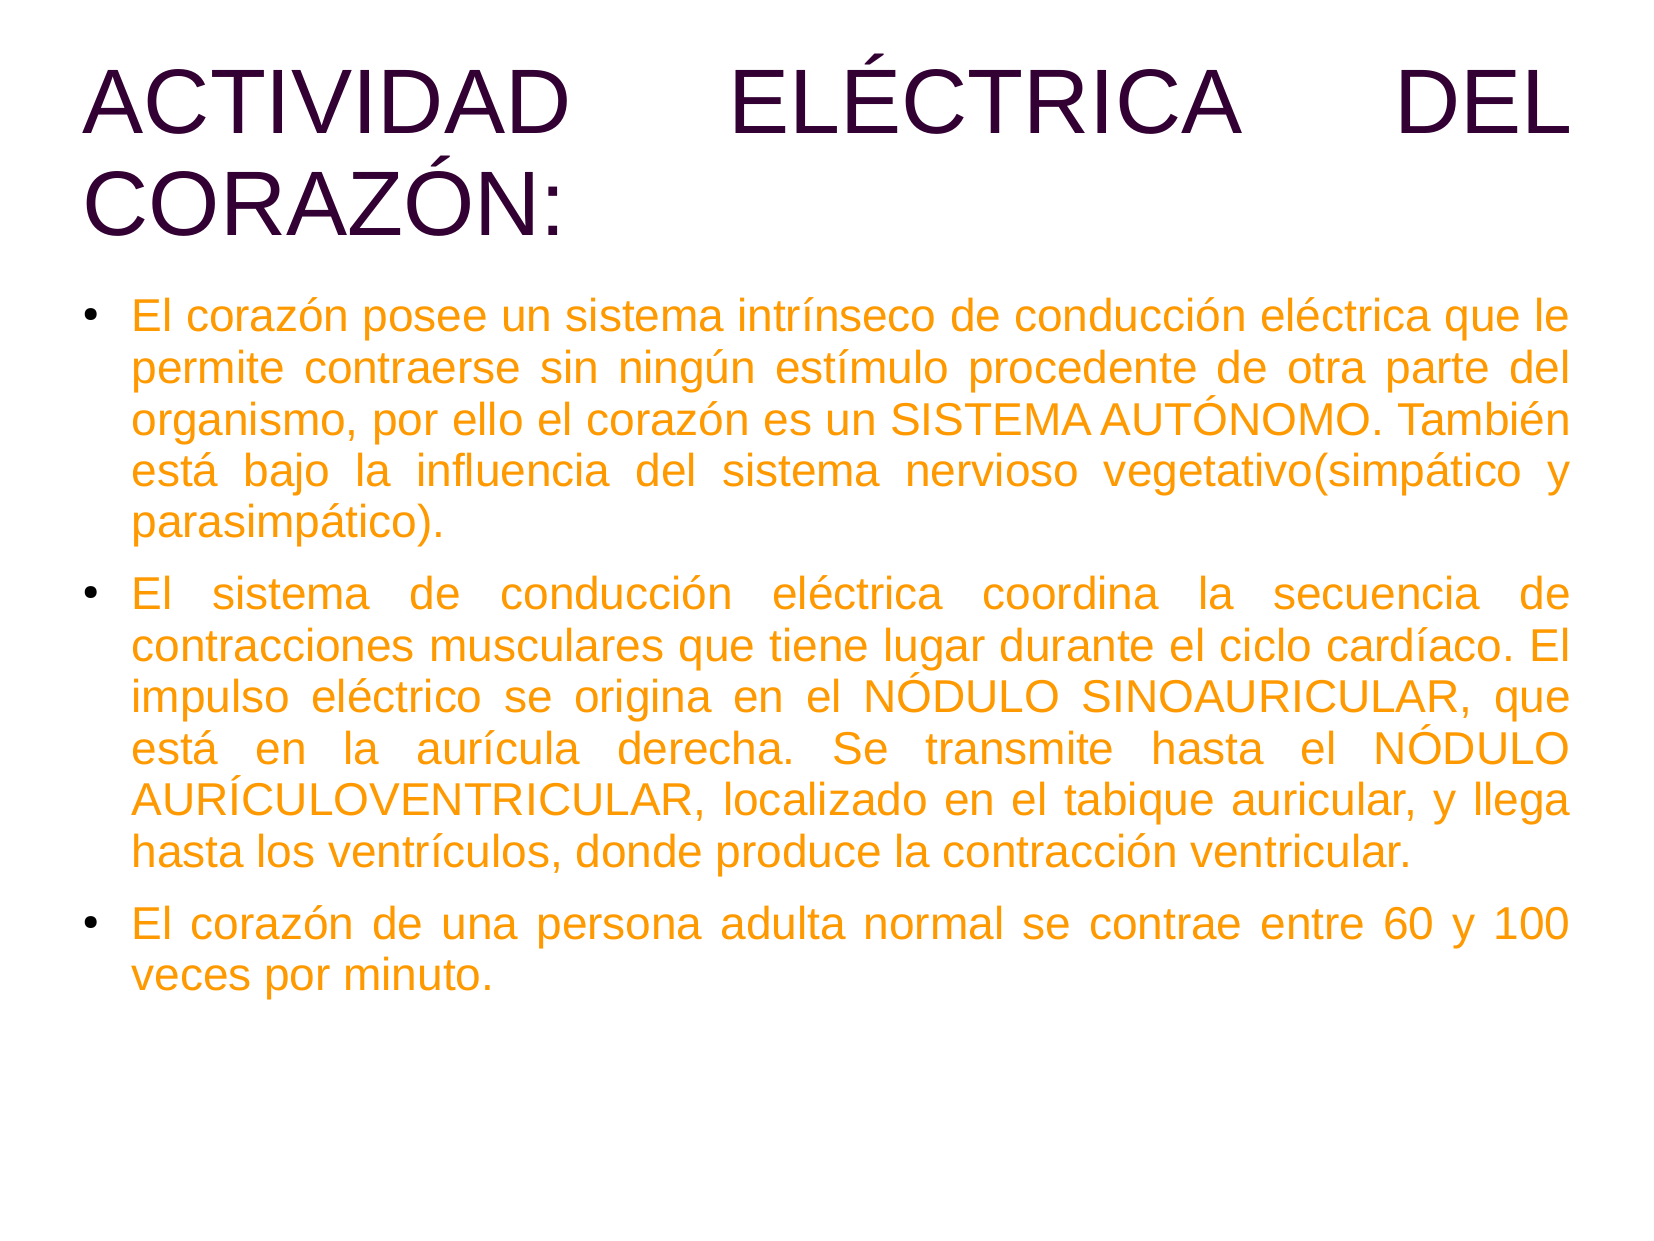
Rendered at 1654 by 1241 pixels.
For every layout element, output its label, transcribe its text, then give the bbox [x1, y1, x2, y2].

list El corazón posee un sistema intrínseco de conducción eléctrica que le permite contraerse sin ningún estímulo procedente de otra parte del organismo, por ello el corazón es un SISTEMA AUTÓNOMO. También está bajo la influencia del sistema nervioso vegetativo(simpático y parasimpático). El sistema de conducción eléctrica coordina la secuencia de contracciones musculares que tiene lugar durante el ciclo cardíaco. El impulso eléctrico se origina en el NÓDULO SINOAURICULAR, que está en la aurícula derecha. Se transmite hasta el NÓDULO AURÍCULOVENTRICULAR, localizado en el tabique auricular, y llega hasta los ventrículos, donde produce la contracción ventricular. El corazón de una persona adulta normal se contrae entre 60 y 100 veces por minuto. [82, 290, 1571, 1010]
title ACTIVIDAD ELÉCTRICA DEL CORAZÓN: [82, 49, 1571, 257]
